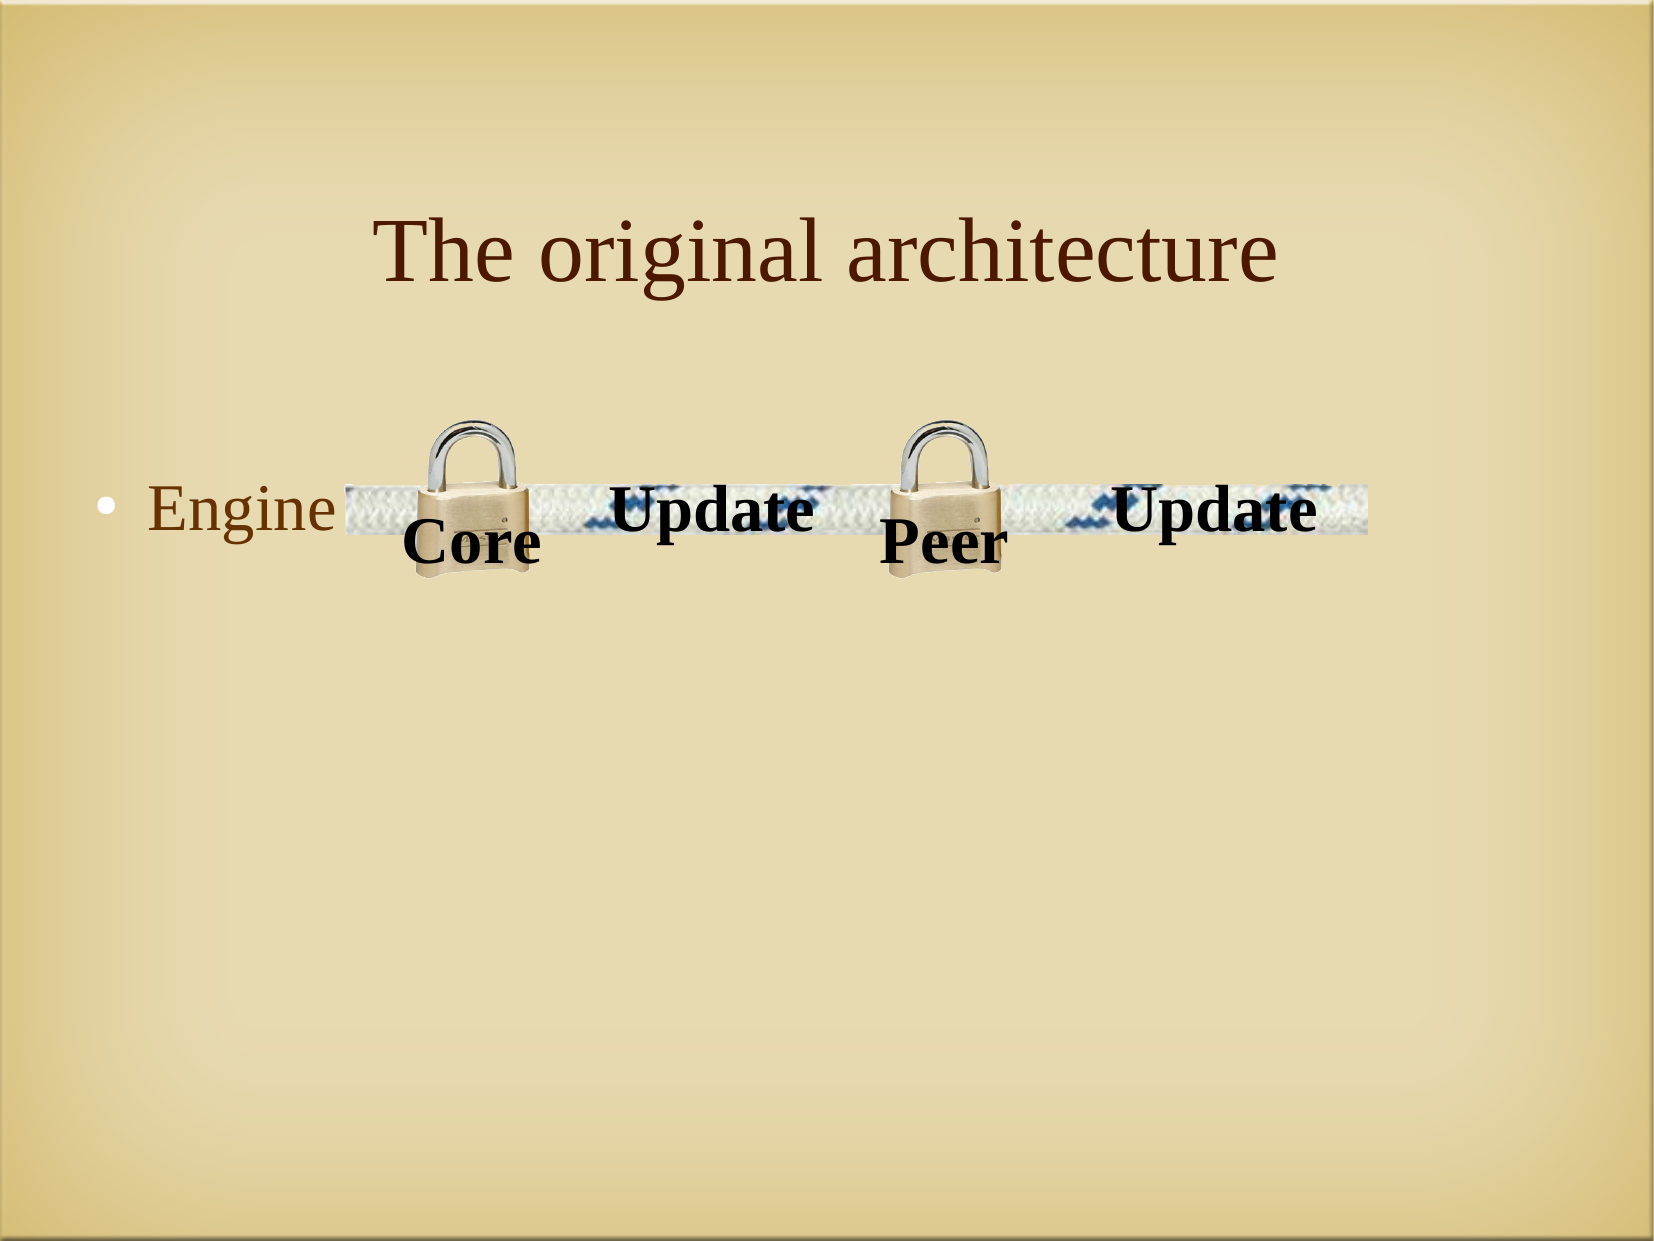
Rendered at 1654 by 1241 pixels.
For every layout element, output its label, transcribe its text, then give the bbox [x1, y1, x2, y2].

picture [0, 0, 1654, 1241]
list Core [383, 503, 544, 593]
list Update [1092, 472, 1388, 562]
list Update [590, 472, 856, 562]
list Engine [59, 470, 355, 562]
title The original architecture [120, 147, 1533, 355]
list Peer [862, 503, 1010, 593]
